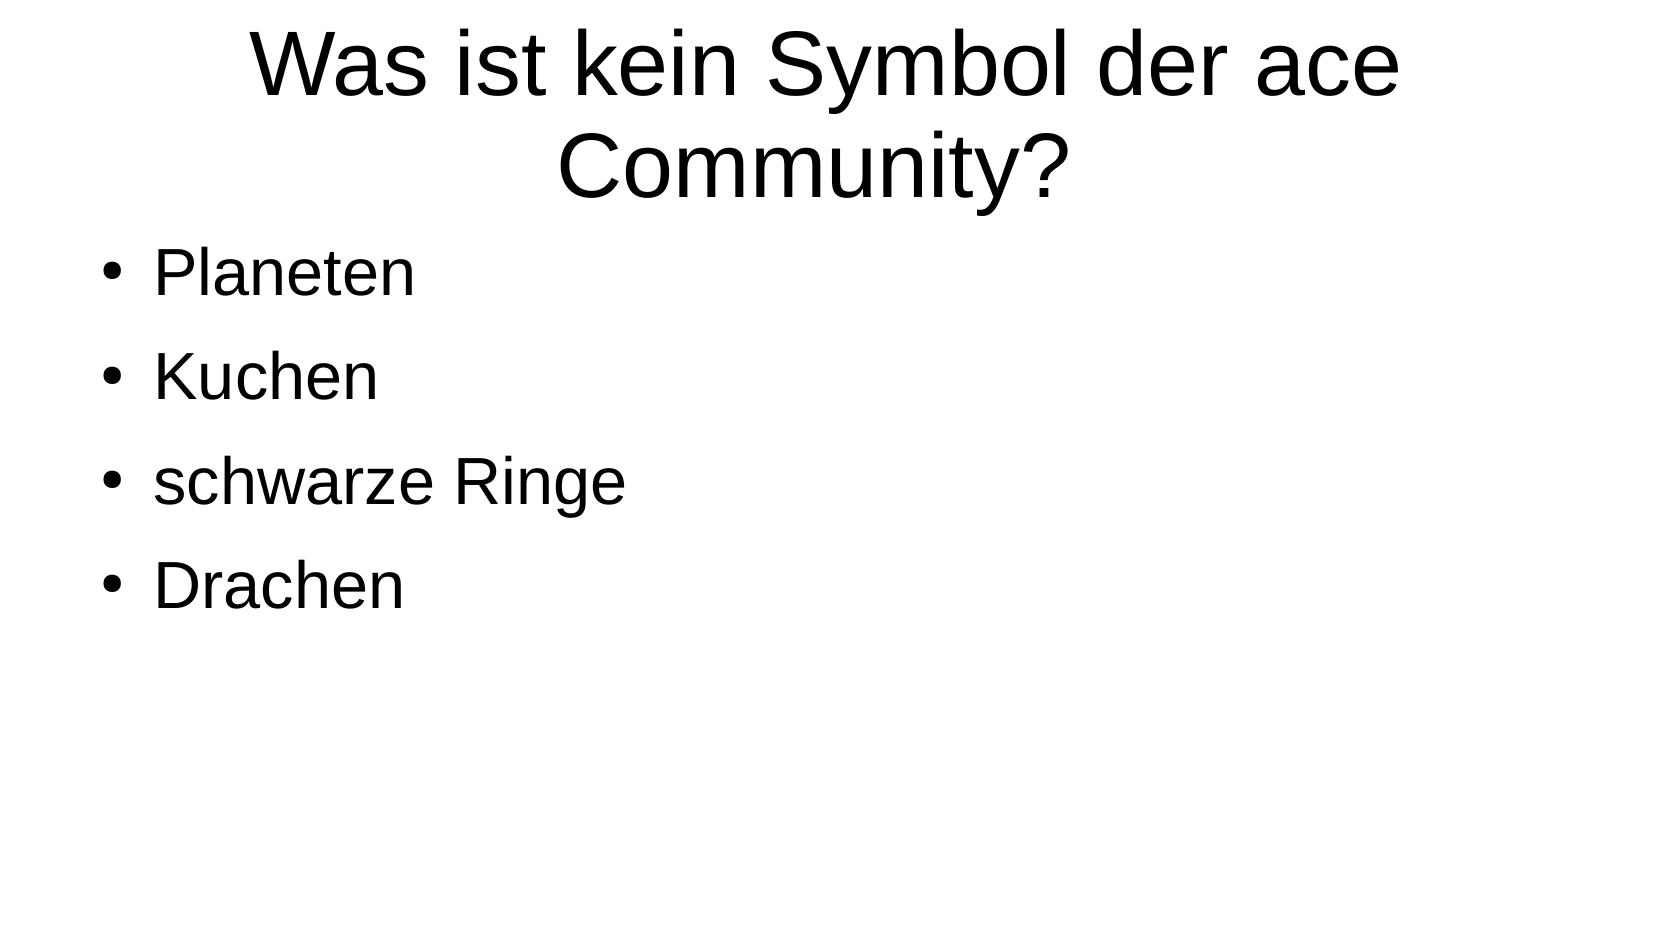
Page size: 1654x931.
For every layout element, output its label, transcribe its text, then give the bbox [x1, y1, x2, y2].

list Planeten Kuchen schwarze Ringe Drachen [82, 235, 1571, 775]
title Was ist kein Symbol der ace Community? [82, 12, 1571, 218]
